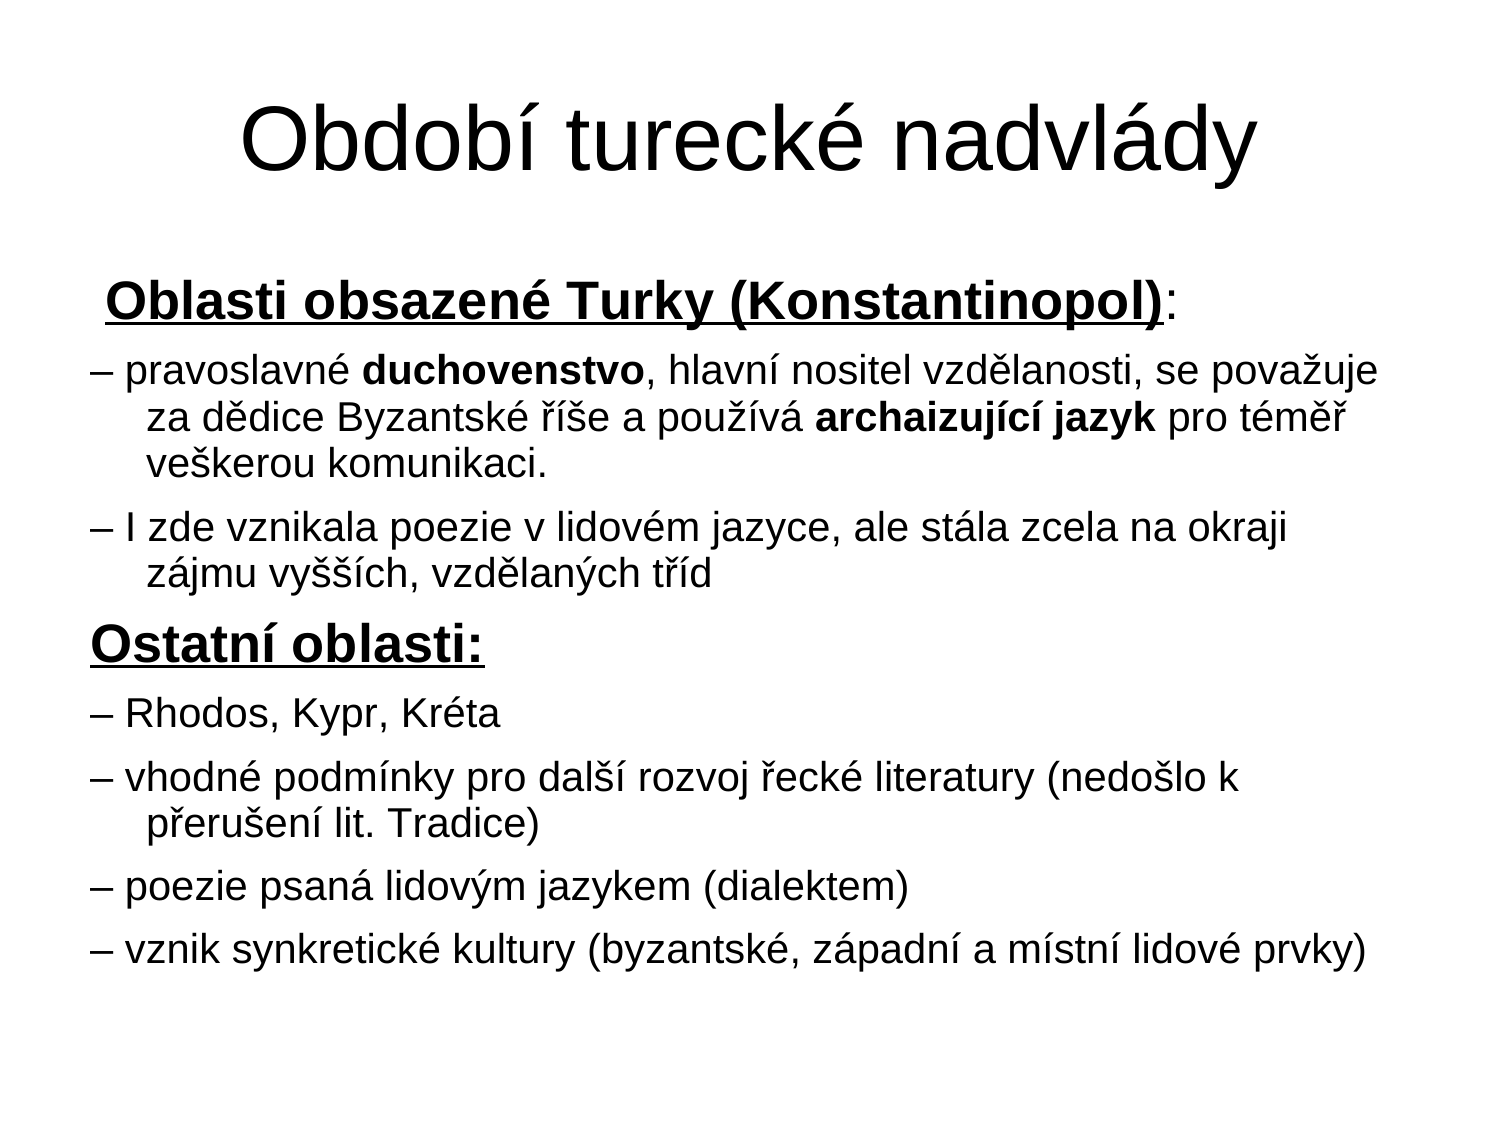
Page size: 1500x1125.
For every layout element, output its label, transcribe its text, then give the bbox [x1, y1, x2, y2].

list Oblasti obsazené Turky (Konstantinopol): – pravoslavné duchovenstvo, hlavní nositel vzdělanosti, se považuje za dědice Byzantské říše a používá archaizující jazyk pro téměř veškerou komunikaci. – I zde vznikala poezie v lidovém jazyce, ale stála zcela na okraji zájmu vyšších, vzdělaných tříd Ostatní oblasti: – Rhodos, Kypr, Kréta – vhodné podmínky pro další rozvoj řecké literatury (nedošlo k přerušení lit. Tradice) – poezie psaná lidovým jazykem (dialektem) – vznik synkretické kultury (byzantské, západní a místní lidové prvky) [75, 262, 1426, 1006]
title Období turecké nadvlády [75, 20, 1426, 257]
